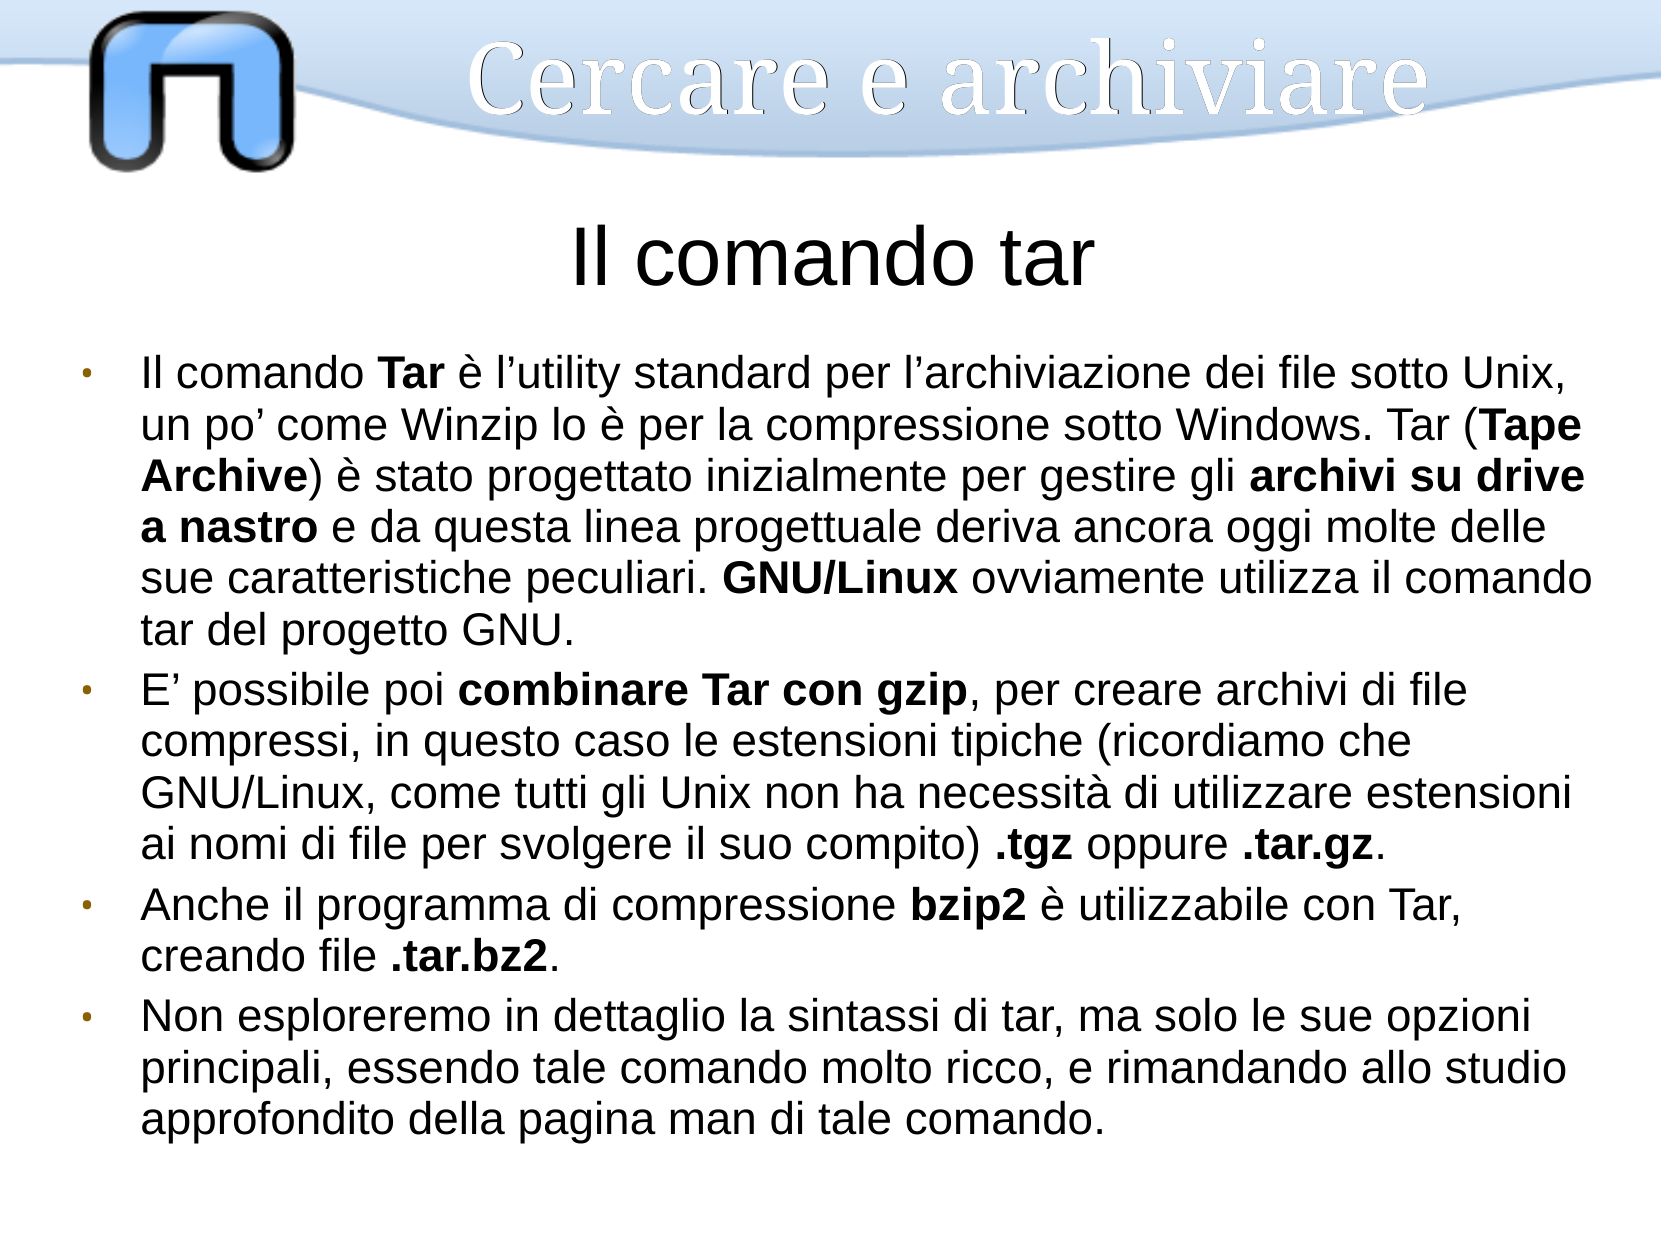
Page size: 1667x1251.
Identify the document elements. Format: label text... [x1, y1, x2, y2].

list Il comando Tar è l’utility standard per l’archiviazione dei file sotto Unix, un po’ come Winzip lo è per la compressione sotto Windows. Tar (Tape Archive) è stato progettato inizialmente per gestire gli archivi su drive a nastro e da questa linea progettuale deriva ancora oggi molte delle sue caratteristiche peculiari. GNU/Linux ovviamente utilizza il comando tar del progetto GNU. E’ possibile poi combinare Tar con gzip, per creare archivi di file compressi, in questo caso le estensioni tipiche (ricordiamo che GNU/Linux, come tutti gli Unix non ha necessità di utilizzare estensioni ai nomi di file per svolgere il suo compito) .tgz oppure .tar.gz. Anche il programma di compressione bzip2 è utilizzabile con Tar, creando file .tar.bz2. Non esploreremo in dettaglio la sintassi di tar, ma solo le sue opzioni principali, essendo tale comando molto ricco, e rimandando allo studio approfondito della pagina man di tale comando. [31, 339, 1621, 1210]
picture [0, 0, 1667, 1251]
title Il comando tar [125, 194, 1542, 320]
text_box Cercare e archiviare [449, 0, 1553, 167]
